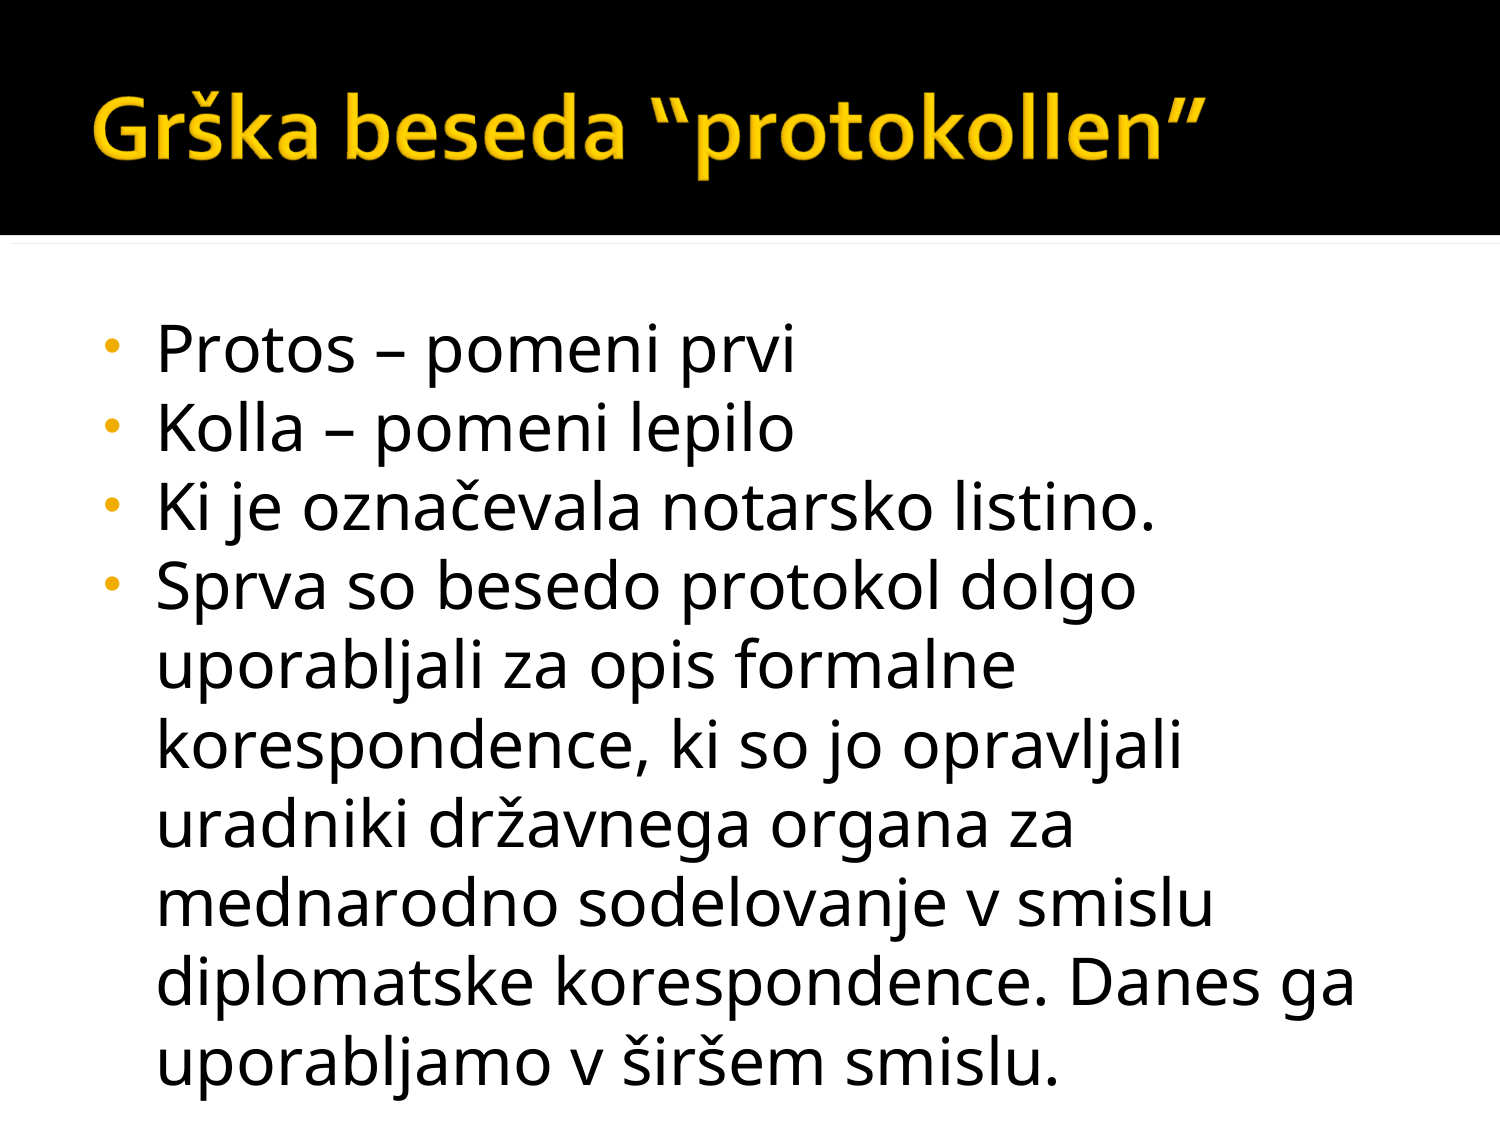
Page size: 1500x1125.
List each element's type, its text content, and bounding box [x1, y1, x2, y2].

text_box [31, 24, 1427, 233]
list Protos – pomeni prvi Kolla – pomeni lepilo Ki je označevala notarsko listino. Sprva so besedo protokol dolgo uporabljali za opis formalne korespondence, ki so jo opravljali uradniki državnega organa za mednarodno sodelovanje v smislu diplomatske korespondence. Danes ga uporabljamo v širšem smislu. [75, 291, 1426, 1114]
